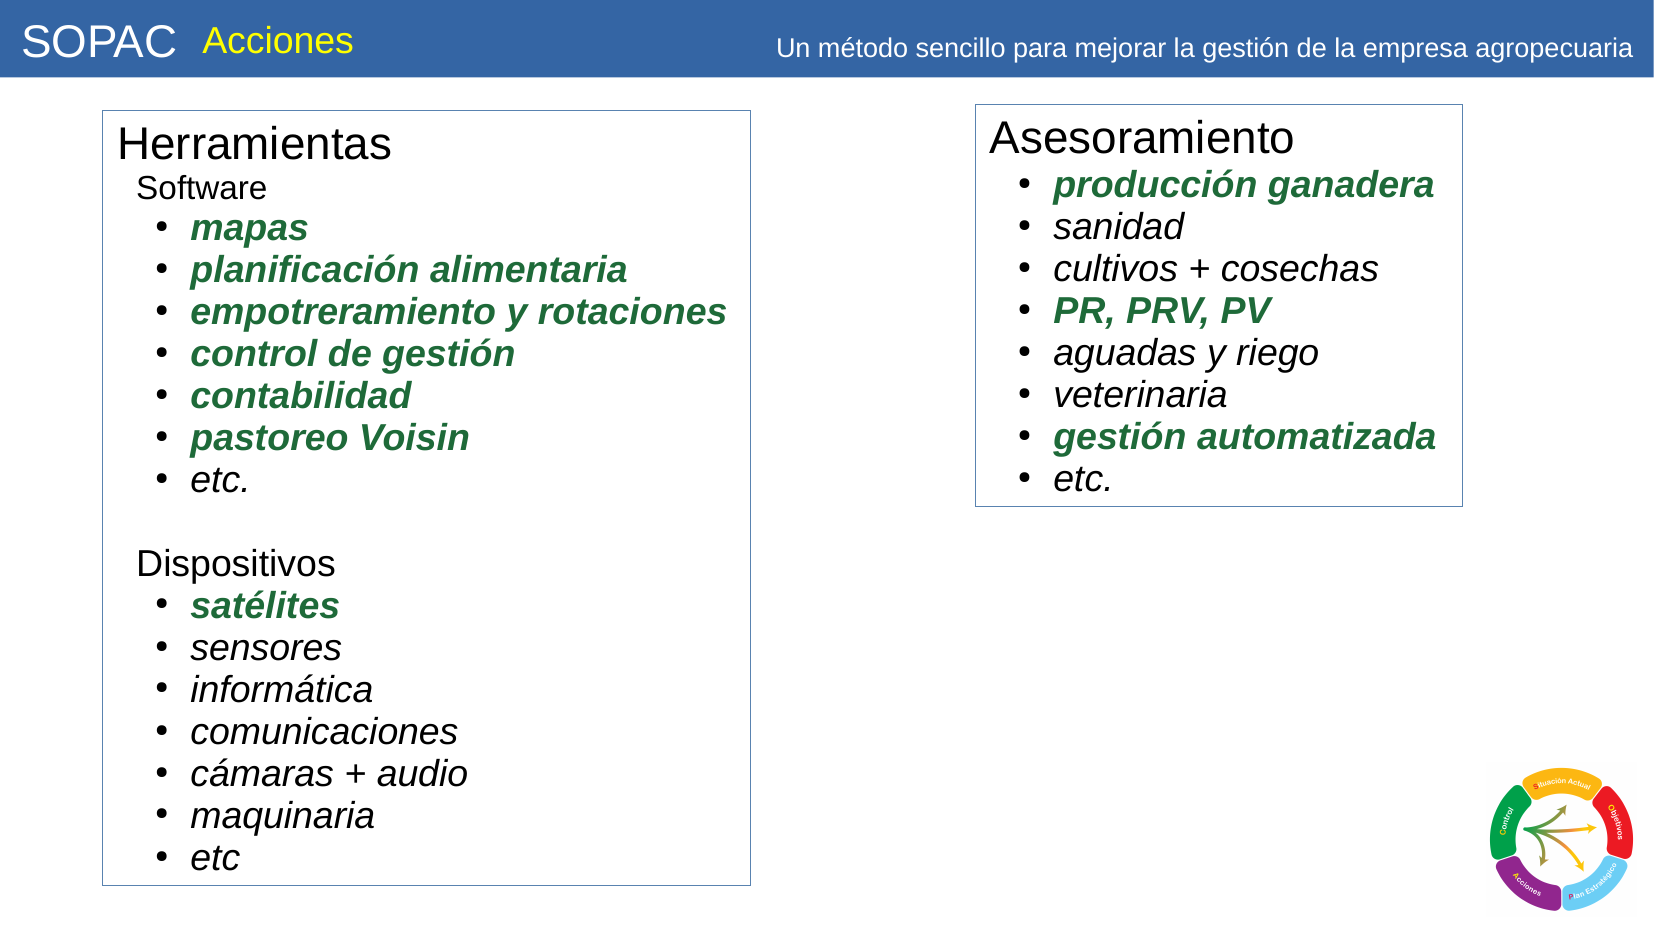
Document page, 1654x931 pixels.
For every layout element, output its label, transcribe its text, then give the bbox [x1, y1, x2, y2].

picture [1486, 762, 1637, 917]
text_box Herramientas Software mapas planificación alimentaria empotreramiento y rotaciones control de gestión contabilidad pastoreo Voisin etc. Dispositivos satélites sensores informática comunicaciones cámaras + audio maquinaria etc [102, 110, 751, 886]
text_box Acciones [187, 11, 376, 69]
text_box Asesoramiento producción ganadera sanidad cultivos + cosechas PR, PRV, PV aguadas y riego veterinaria gestión automatizada etc. [975, 104, 1463, 507]
